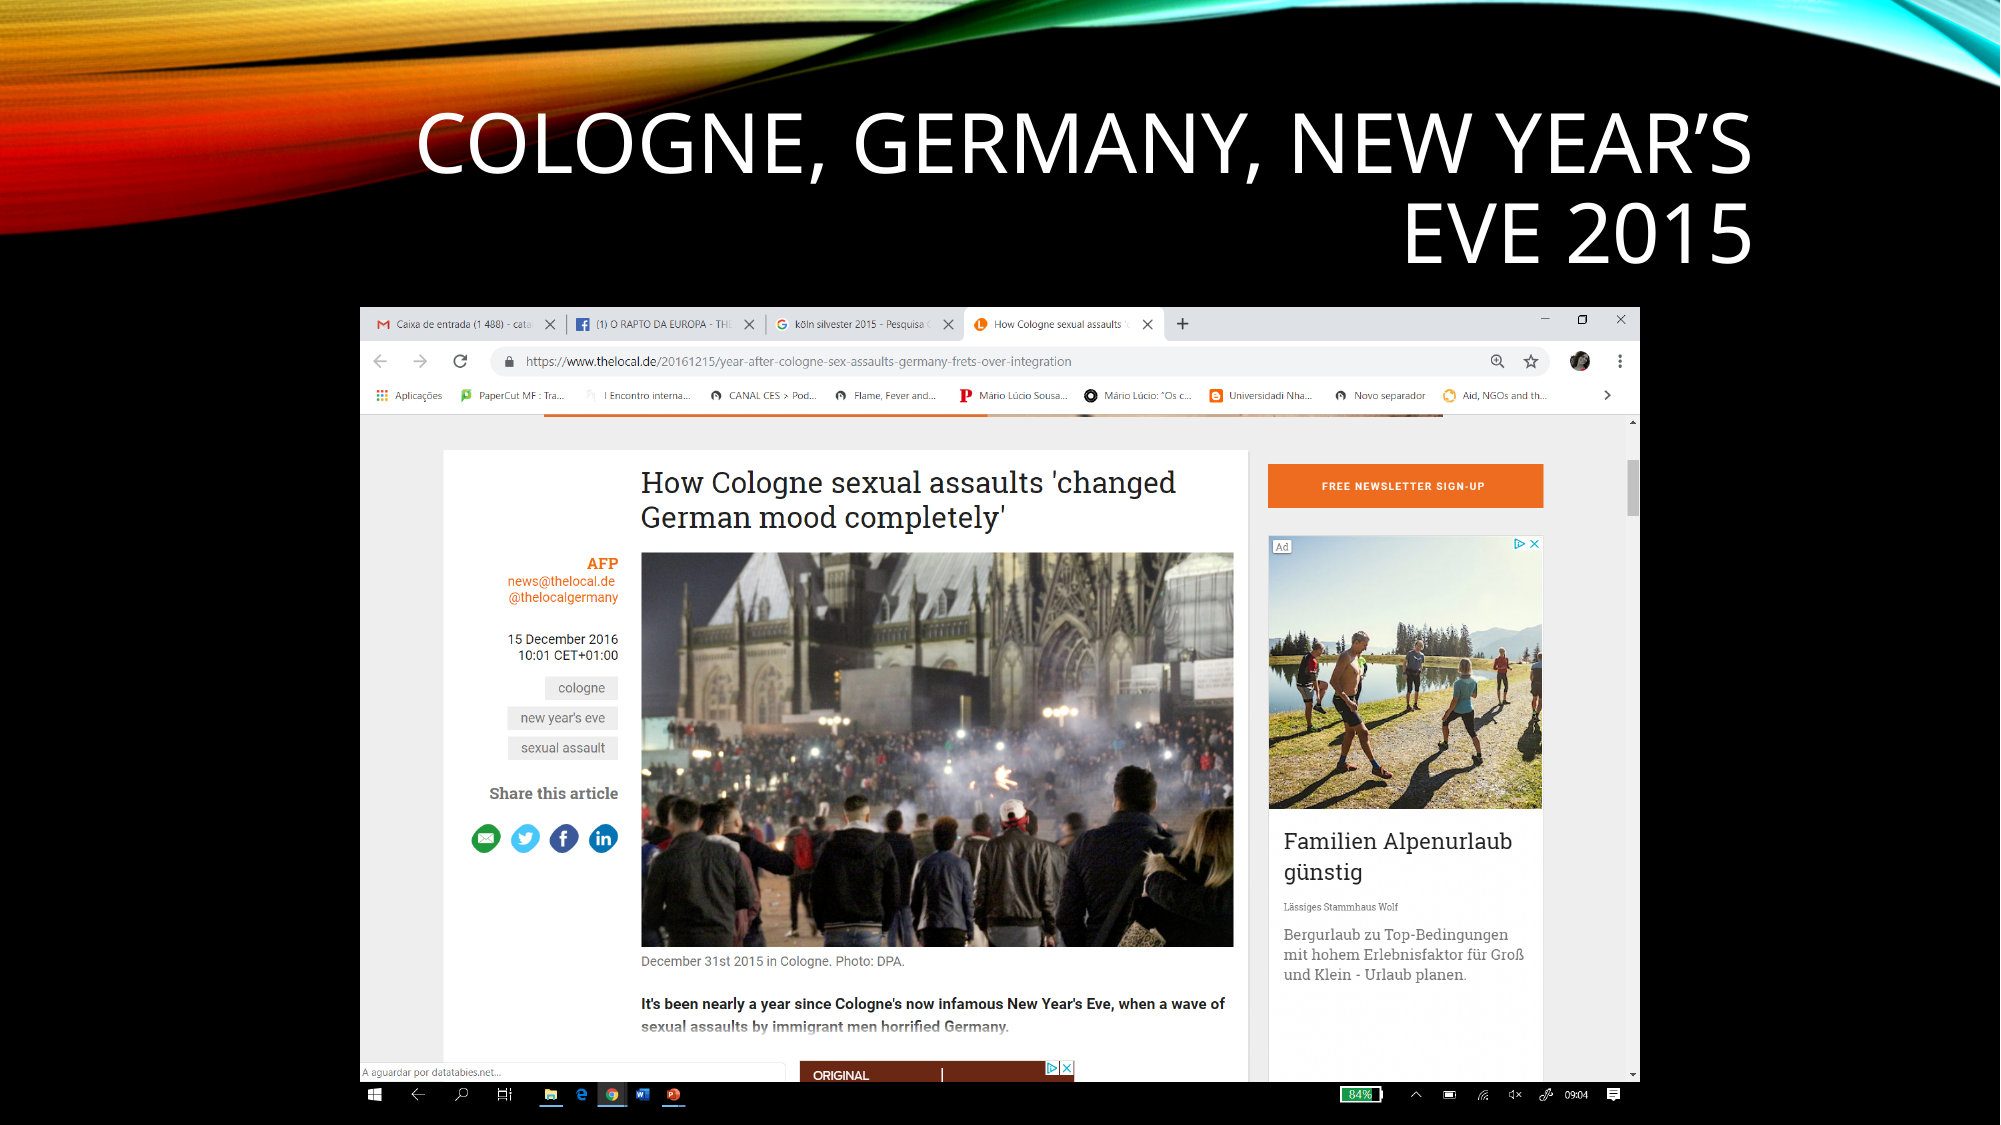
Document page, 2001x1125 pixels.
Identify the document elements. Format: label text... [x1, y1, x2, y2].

picture [360, 307, 1640, 1107]
title Cologne, Germany, New year’s Eve 2015 [399, 75, 1888, 308]
